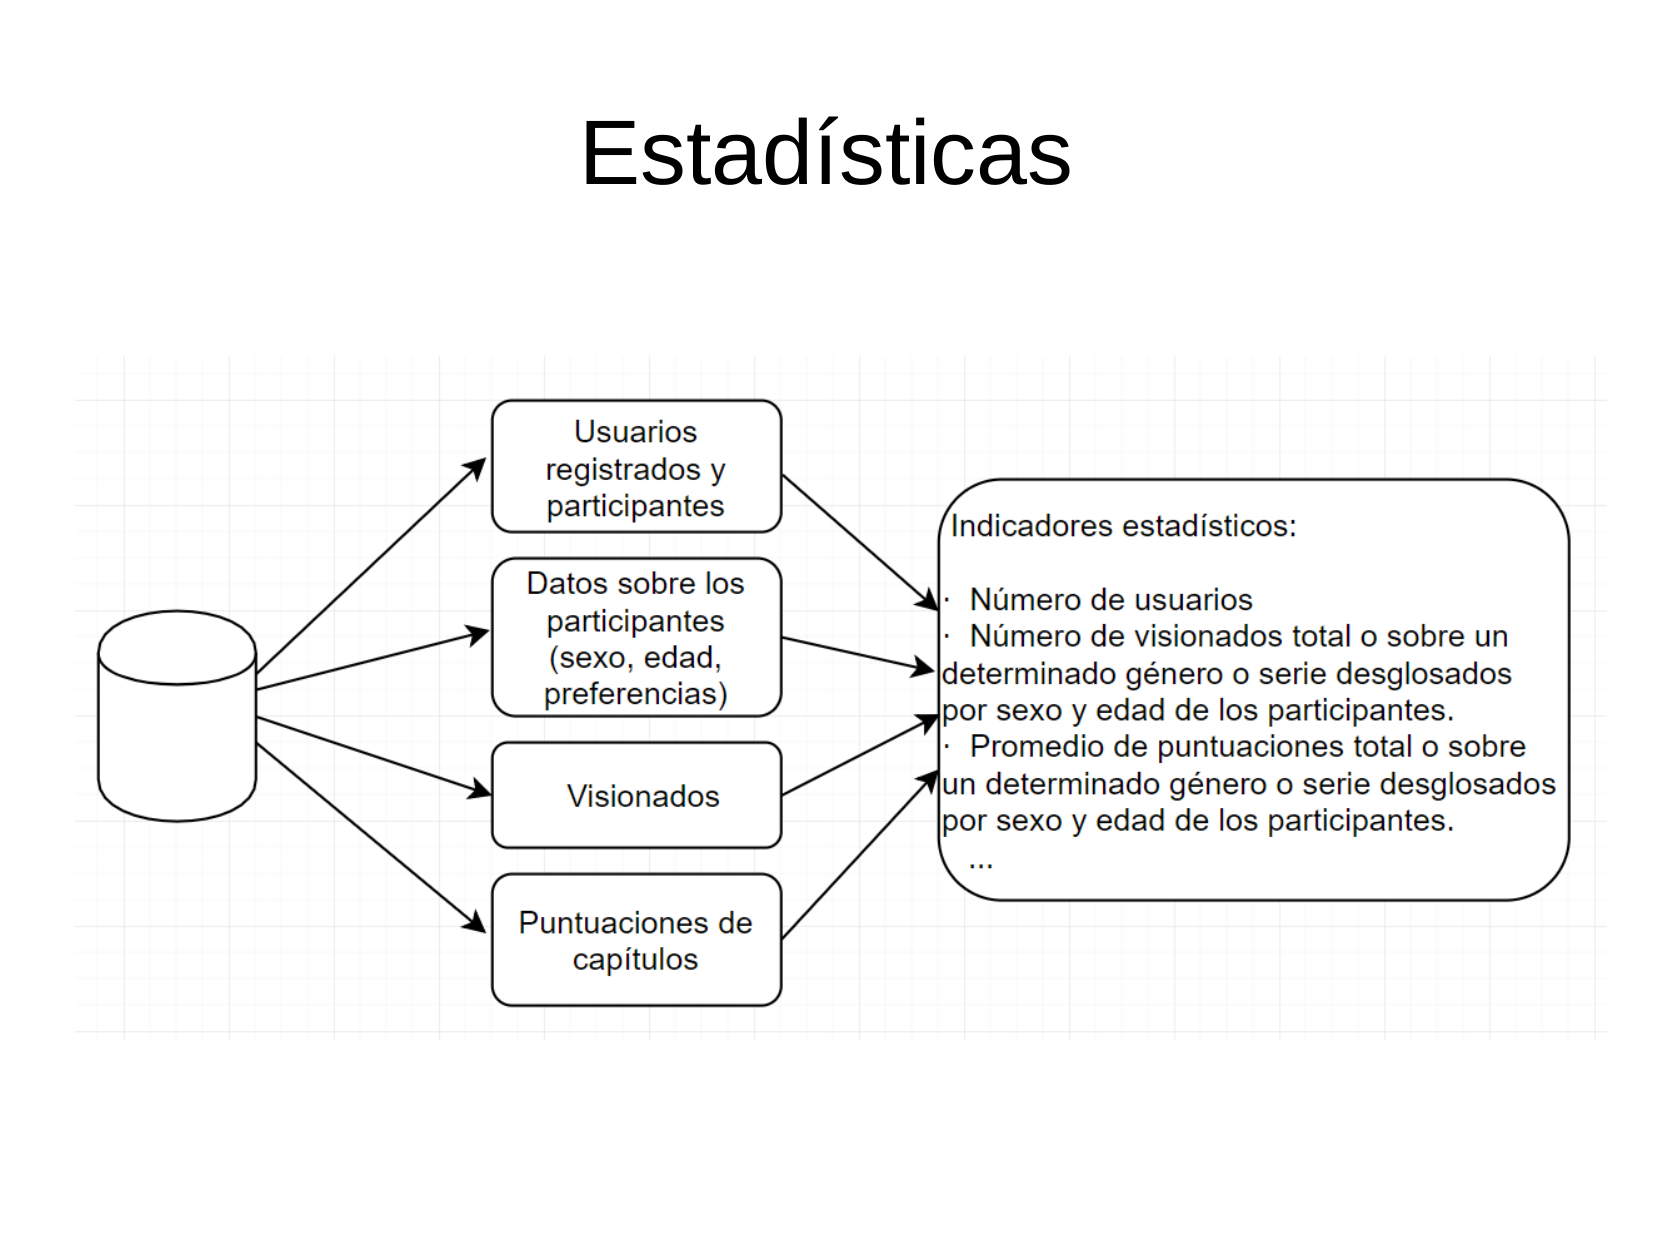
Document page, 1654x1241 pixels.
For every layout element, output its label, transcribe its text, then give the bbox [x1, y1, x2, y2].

title Estadísticas [82, 49, 1571, 257]
picture [75, 356, 1607, 1040]
